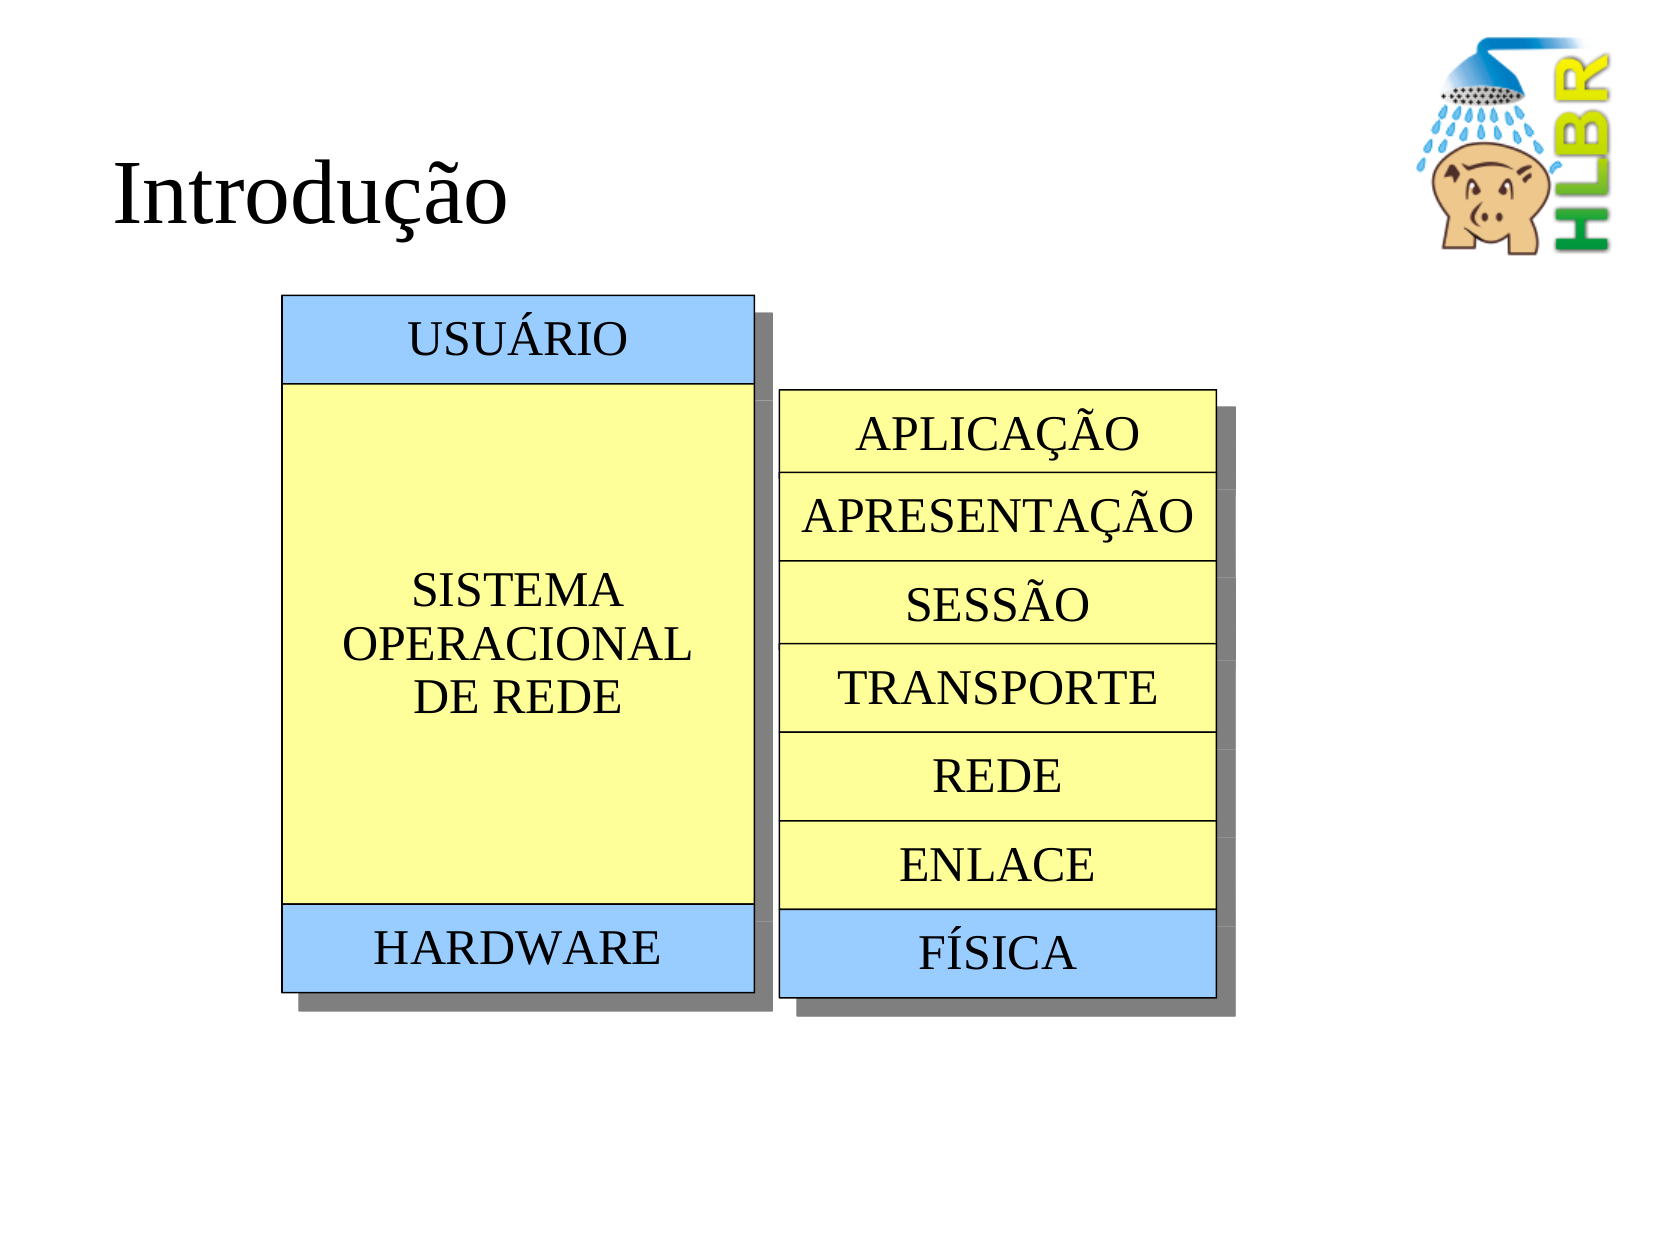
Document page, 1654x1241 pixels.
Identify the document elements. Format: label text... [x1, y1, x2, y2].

picture [1416, 37, 1612, 260]
text_box FÍSICA [779, 909, 1217, 998]
text_box REDE [779, 732, 1217, 820]
title Introdução [112, 76, 1388, 312]
text_box SESSÃO [779, 560, 1217, 643]
text_box SISTEMA OPERACIONAL DE REDE [281, 383, 755, 904]
text_box USUÁRIO [281, 312, 755, 384]
text_box ENLACE [779, 820, 1217, 909]
text_box HARDWARE [281, 904, 755, 993]
text_box APRESENTAÇÃO [779, 472, 1217, 560]
text_box TRANSPORTE [779, 643, 1217, 732]
text_box APLICAÇÃO [779, 389, 1217, 472]
